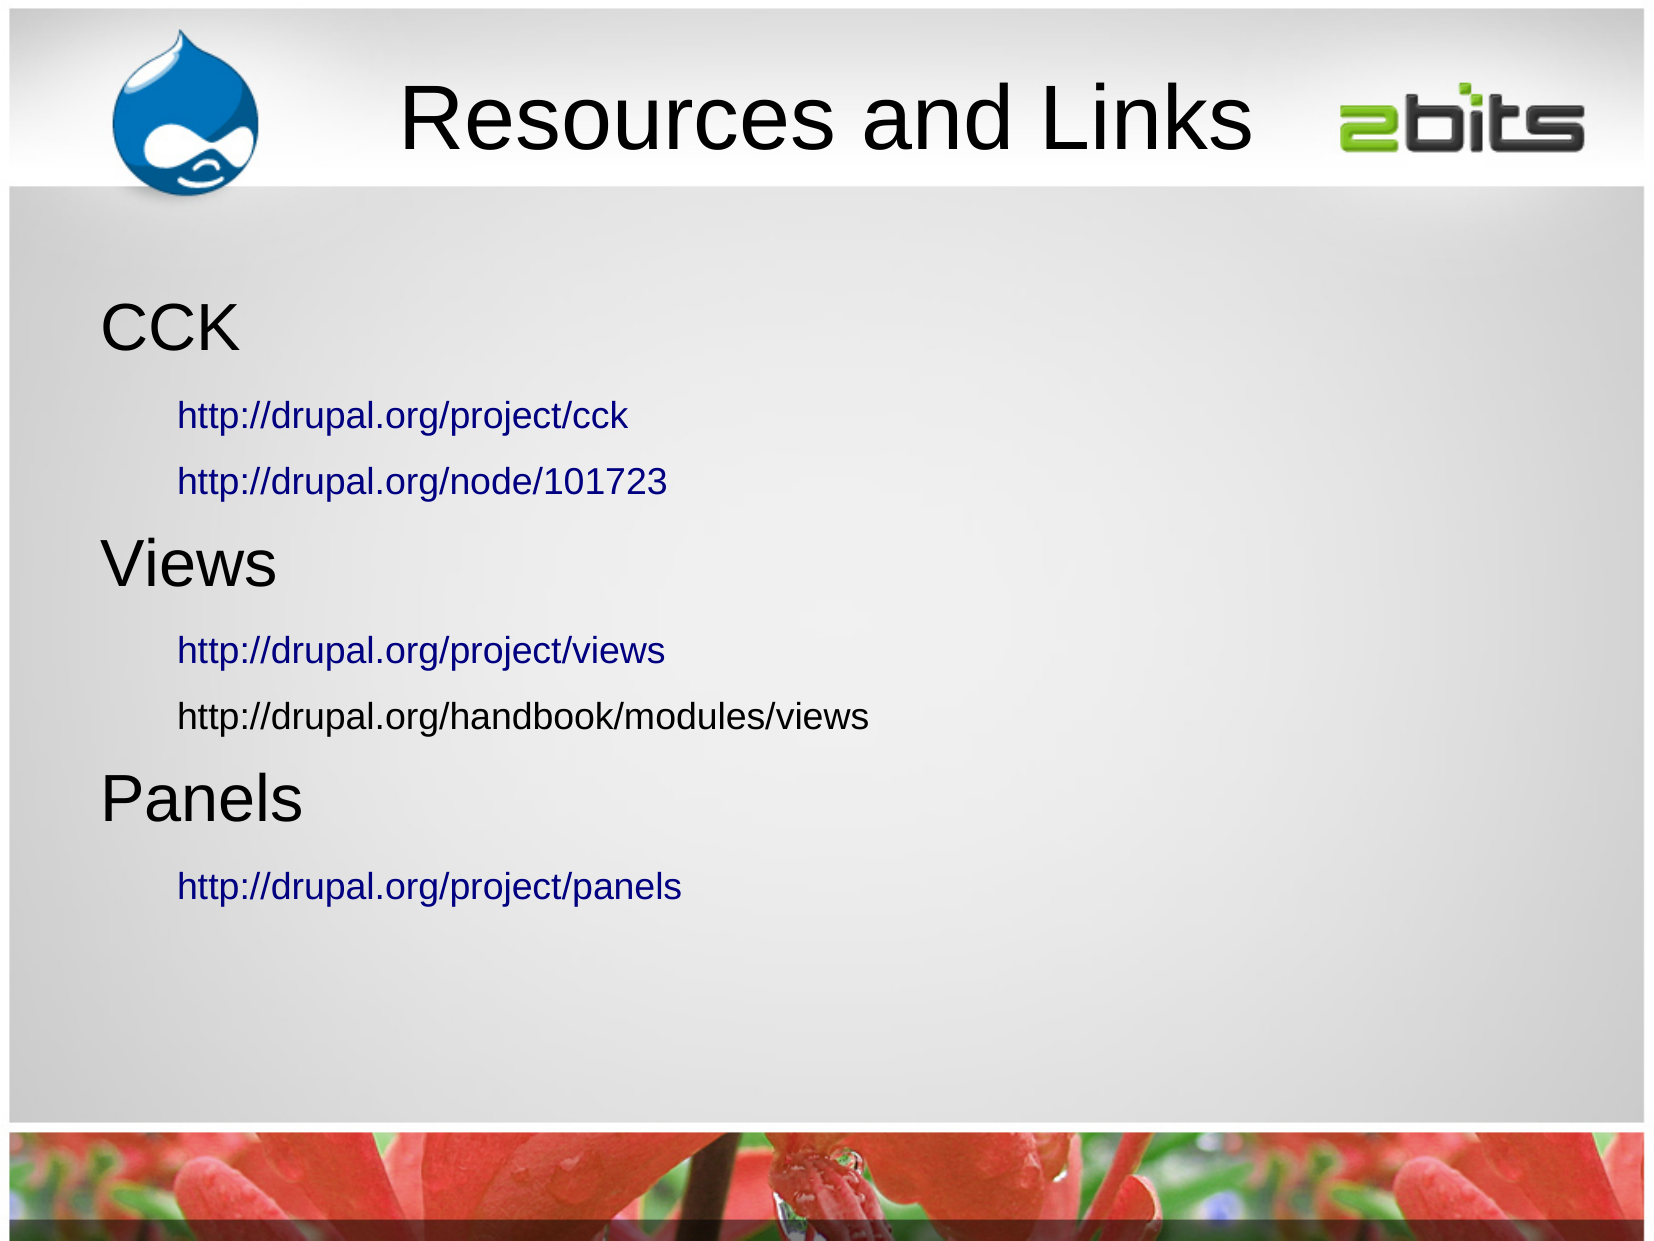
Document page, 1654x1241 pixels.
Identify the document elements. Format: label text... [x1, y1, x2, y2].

list CCK http://drupal.org/project/cck http://drupal.org/node/101723 Views http://drupal.org/project/views http://drupal.org/handbook/modules/views Panels http://drupal.org/project/panels [82, 290, 1571, 1094]
title Resources and Links [82, 21, 1571, 214]
picture [0, 0, 1654, 1241]
